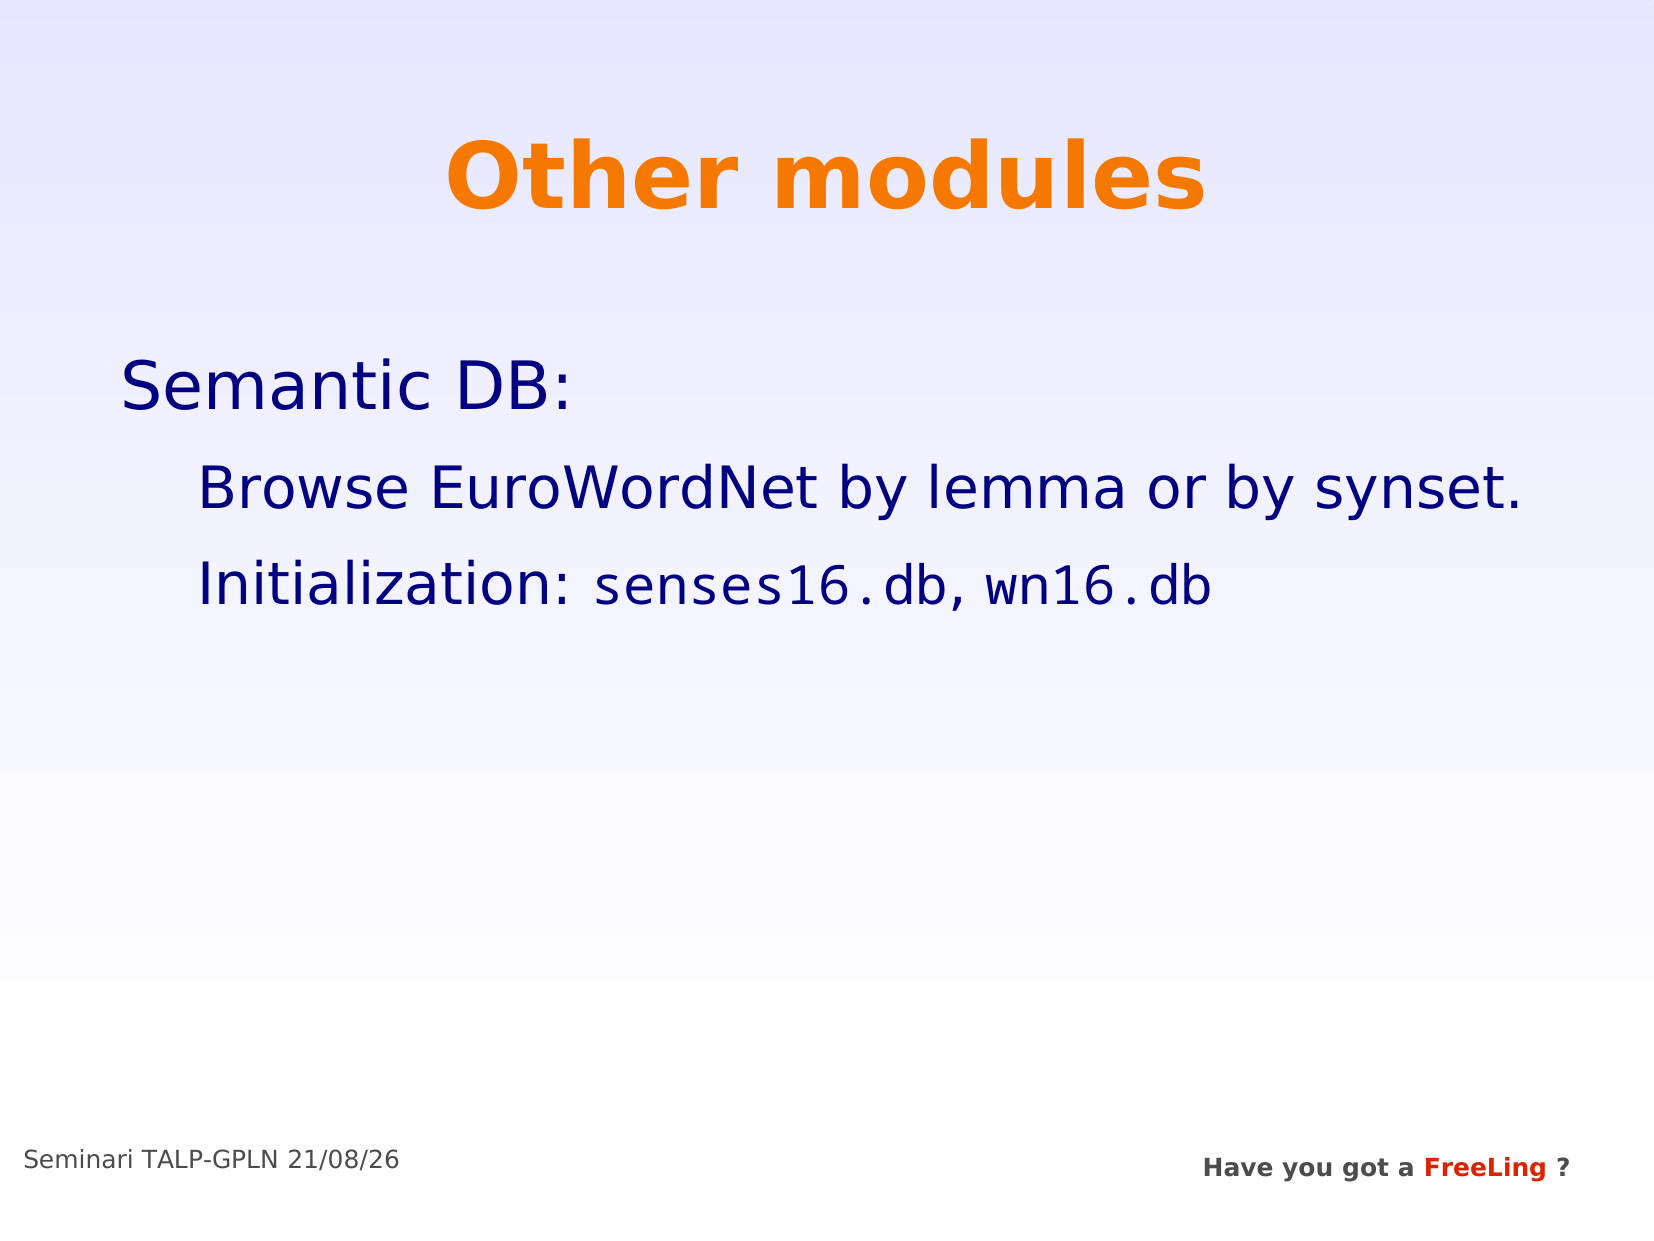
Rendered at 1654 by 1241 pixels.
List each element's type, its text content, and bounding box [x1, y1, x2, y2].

list Semantic DB: Browse EuroWordNet by lemma or by synset. Initialization: senses16.db, wn16.db [102, 347, 1536, 1094]
title Other modules [82, 80, 1571, 273]
